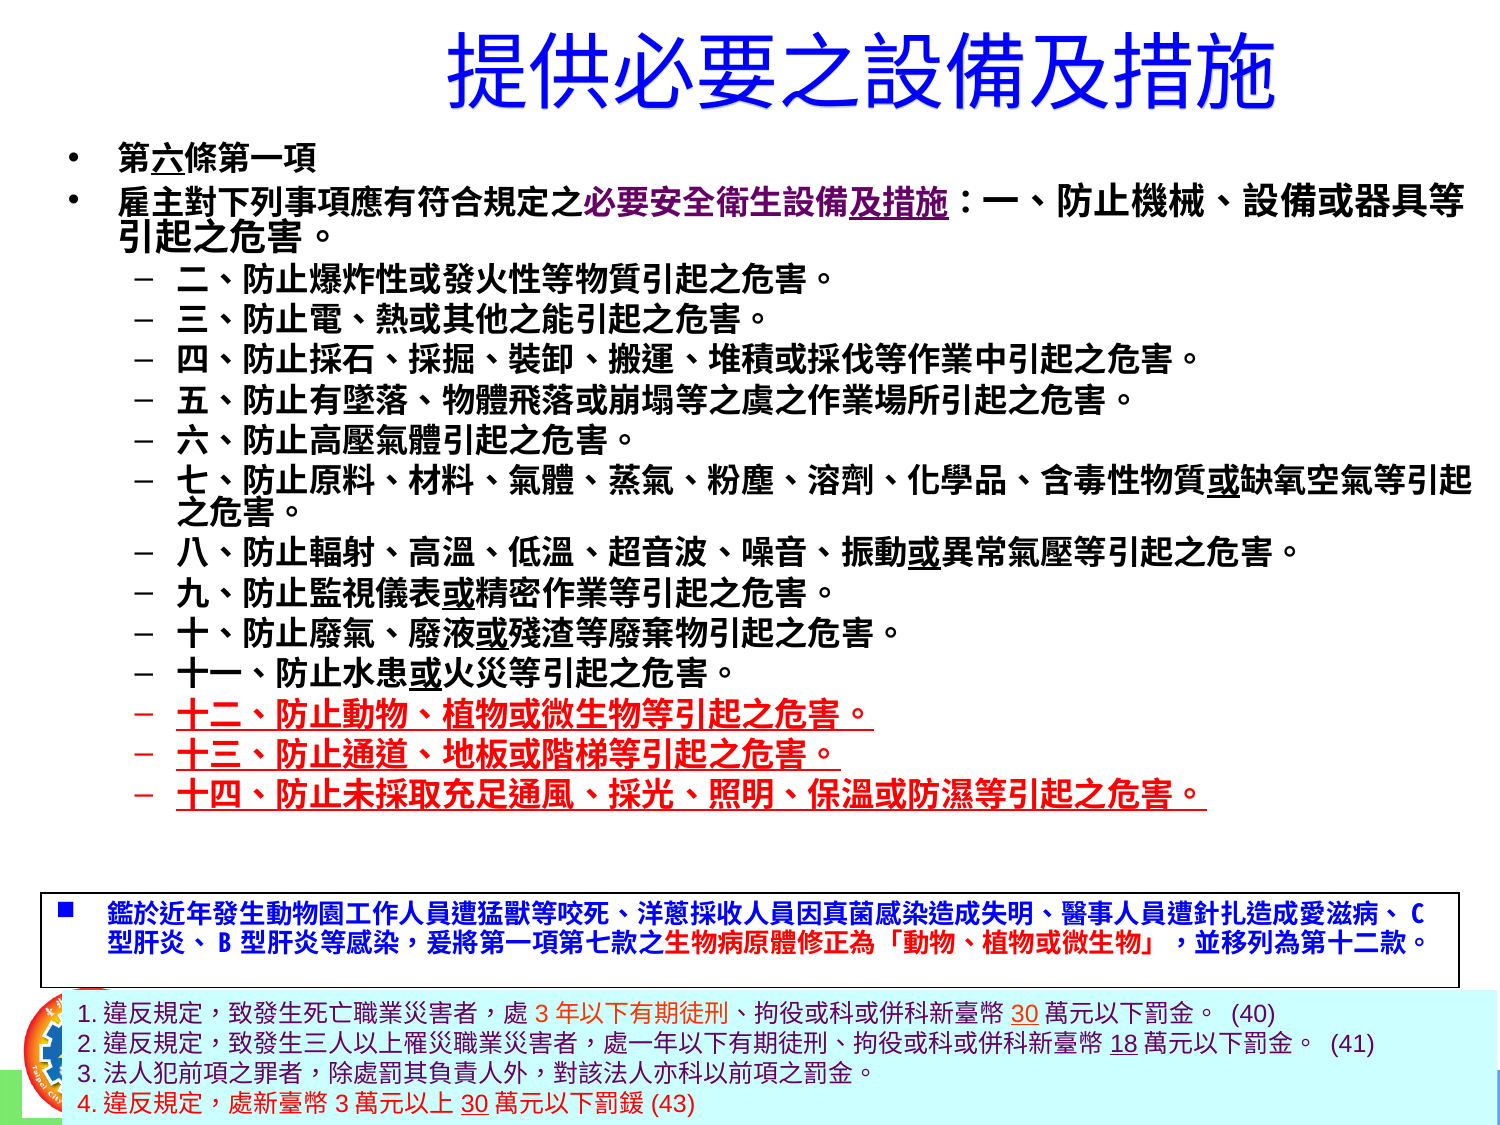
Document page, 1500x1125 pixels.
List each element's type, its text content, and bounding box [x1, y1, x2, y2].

list 鑑於近年發生動物園工作人員遭猛獸等咬死、洋蔥採收人員因真菌感染造成失明、醫事人員遭針扎造成愛滋病、C型肝炎、B型肝炎等感染，爰將第一項第七款之生物病原體修正為「動物、植物或微生物」，並移列為第十二款。 [41, 893, 1459, 988]
text_box 1.違反規定，致發生死亡職業災害者，處3年以下有期徒刑、拘役或科或併科新臺幣30萬元以下罰金。 (40) 2.違反規定，致發生三人以上罹災職業災害者，處一年以下有期徒刑、拘役或科或併科新臺幣18萬元以下罰金。 (41) 3.法人犯前項之罪者，除處罰其負責人外，對該法人亦科以前項之罰金。 4.違反規定，處新臺幣3萬元以上30萬元以下罰鍰(43) [62, 990, 1498, 1125]
text_box 提供必要之設備及措施 [430, 30, 1294, 127]
list 第六條第一項 雇主對下列事項應有符合規定之必要安全衛生設備及措施：一、防止機械、設備或器具等引起之危害。 二、防止爆炸性或發火性等物質引起之危害。 三、防止電、熱或其他之能引起之危害。 四、防止採石、採掘、裝卸、搬運、堆積或採伐等作業中引起之危害。 五、防止有墜落、物體飛落或崩塌等之虞之作業場所引起之危害。 六、防止高壓氣體引起之危害。 七、防止原料、材料、氣體、蒸氣、粉塵、溶劑、化學品、含毒性物質或缺氧空氣等引起之危害。 八、防止輻射、高溫、低溫、超音波、噪音、振動或異常氣壓等引起之危害。 九、防止監視儀表或精密作業等引起之危害。 十、防止廢氣、廢液或殘渣等廢棄物引起之危害。 十一、防止水患或火災等引起之危害。 十二、防止動物、植物或微生物等引起之危害。 十三、防止通道、地板或階梯等引起之危害。 十四、防止未採取充足通風、採光、照明、保溫或防濕等引起之危害。 [53, 137, 1500, 823]
picture [22, 987, 159, 1118]
